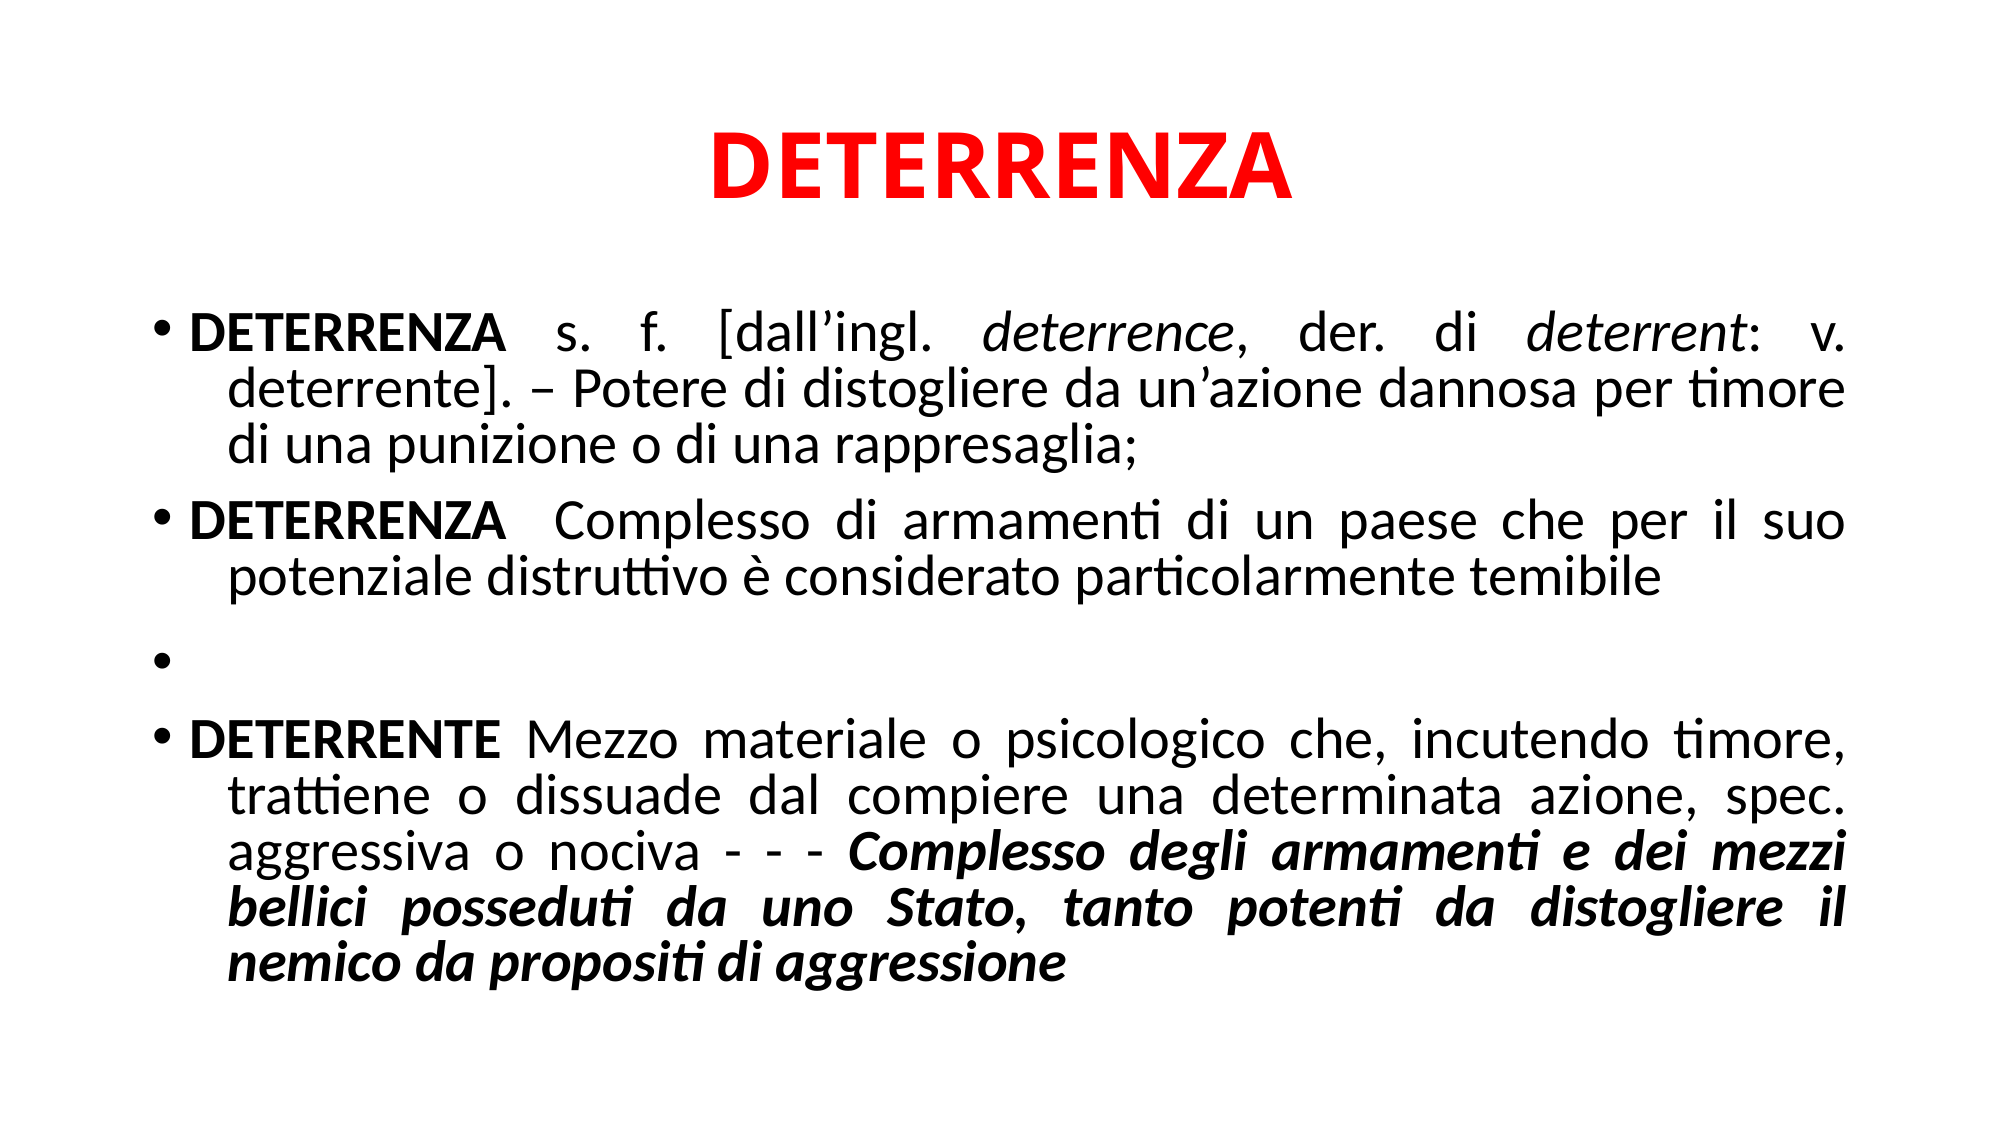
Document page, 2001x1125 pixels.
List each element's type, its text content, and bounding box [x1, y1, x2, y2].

list DETERRENZA s. f. [dall’ingl. deterrence, der. di deterrent: v. deterrente]. – Potere di distogliere da un’azione dannosa per timore di una punizione o di una rappresaglia; DETERRENZA Complesso di armamenti di un paese che per il suo potenziale distruttivo è considerato particolarmente temibile DETERRENTE Mezzo materiale o psicologico che, incutendo timore, trattiene o dissuade dal compiere una determinata azione, spec. aggressiva o nociva - - - Complesso degli armamenti e dei mezzi bellici posseduti da uno Stato, tanto potenti da distogliere il nemico da propositi di aggressione [137, 299, 1863, 1014]
title DETERRENZA [137, 59, 1863, 278]
